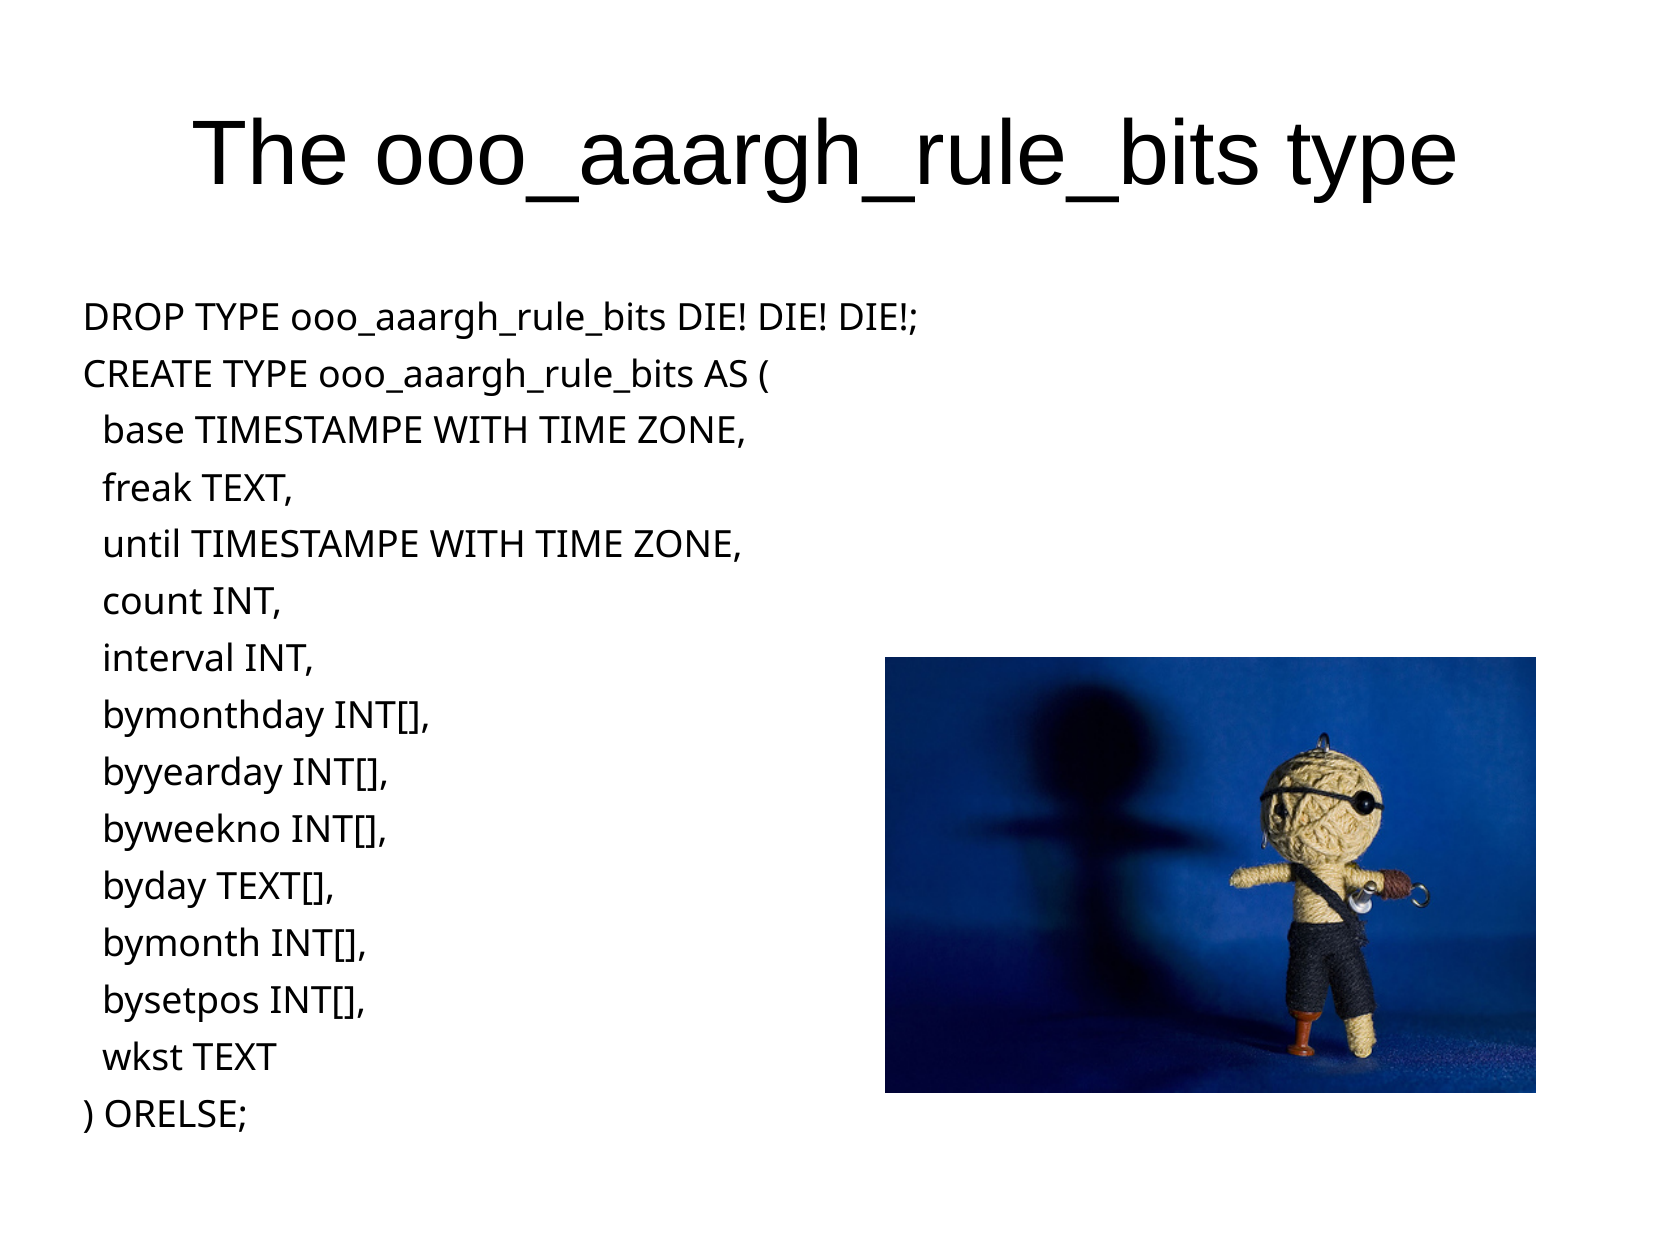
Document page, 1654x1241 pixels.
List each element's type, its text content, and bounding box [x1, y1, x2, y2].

title The ooo_aaargh_rule_bits type [82, 49, 1571, 257]
picture [885, 657, 1536, 1093]
list DROP TYPE ooo_aaargh_rule_bits DIE! DIE! DIE!; CREATE TYPE ooo_aaargh_rule_bits AS ( base TIMESTAMPE WITH TIME ZONE, freak TEXT, until TIMESTAMPE WITH TIME ZONE, count INT, interval INT, bymonthday INT[], byyearday INT[], byweekno INT[], byday TEXT[], bymonth INT[], bysetpos INT[], wkst TEXT ) ORELSE; [82, 290, 1152, 1109]
